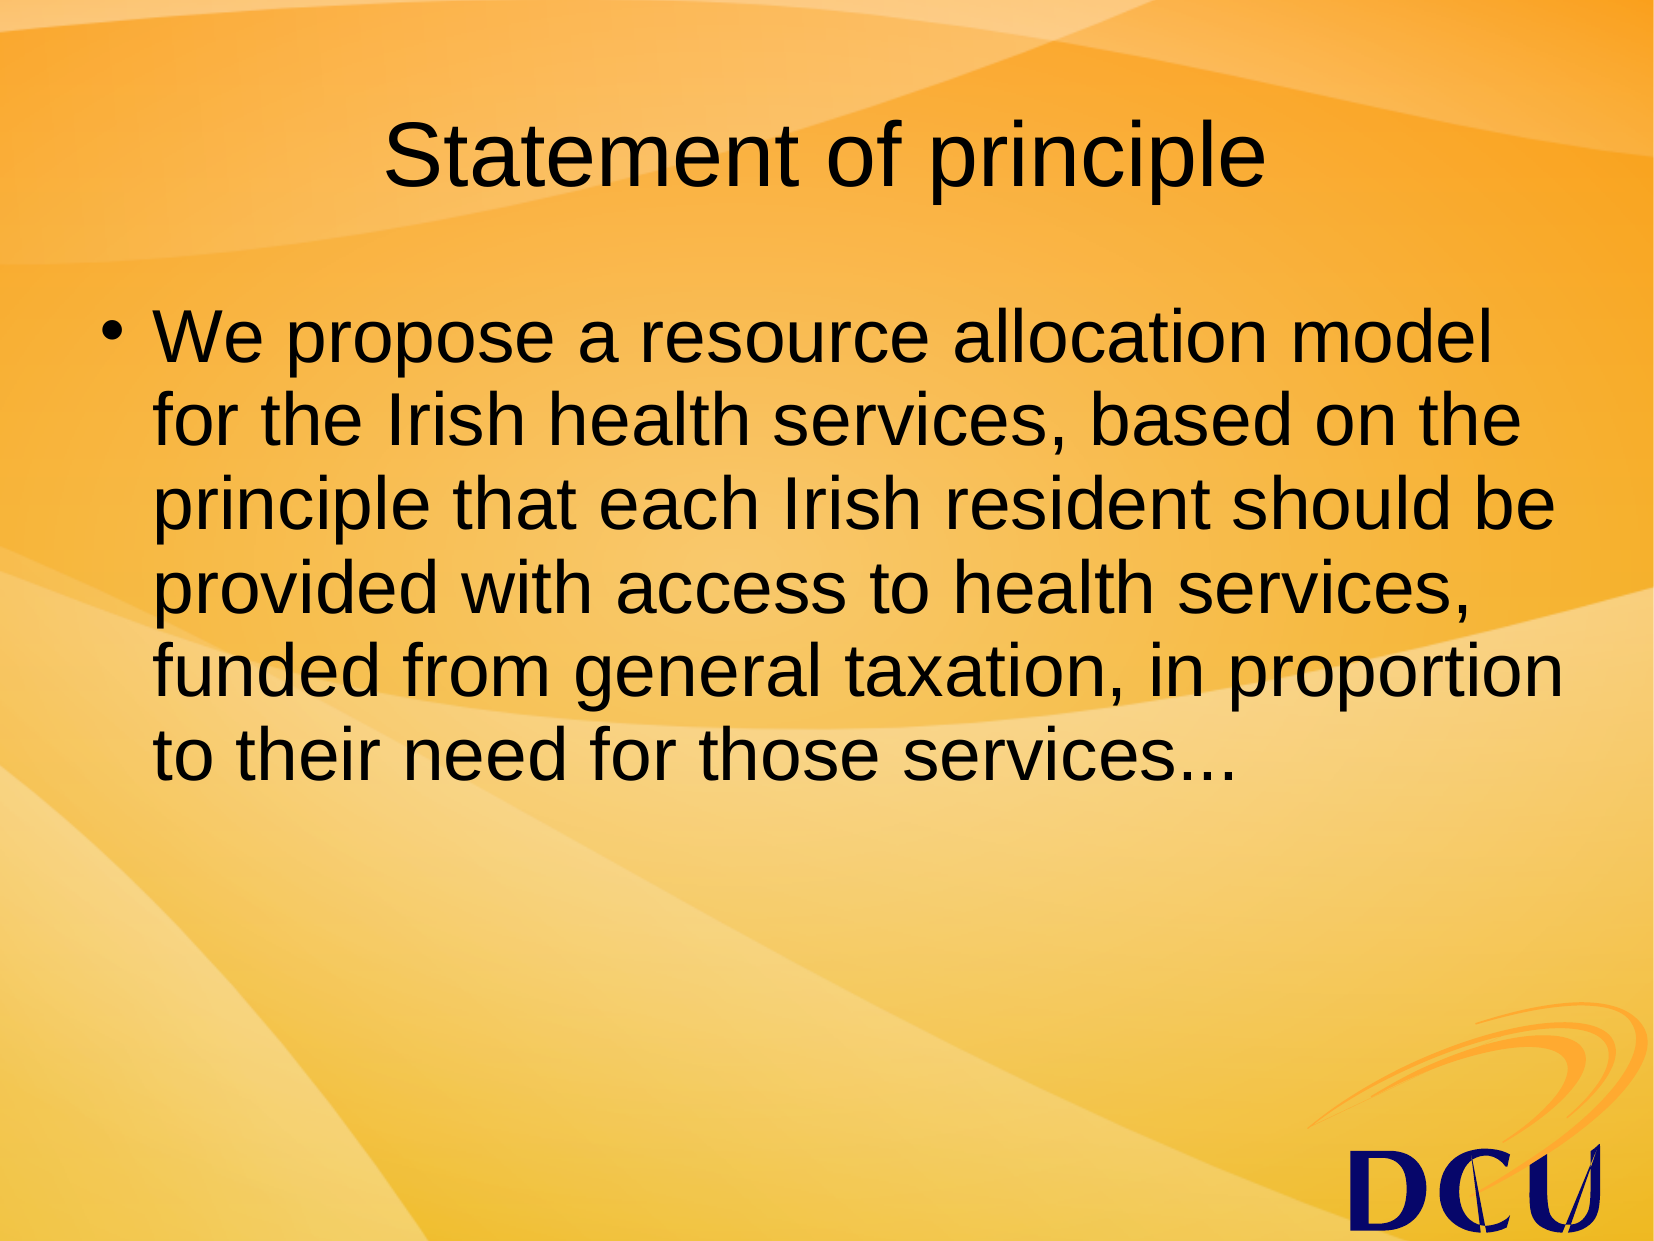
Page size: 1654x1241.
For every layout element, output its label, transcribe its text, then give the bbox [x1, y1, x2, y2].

title Statement of principle [82, 49, 1571, 257]
list We propose a resource allocation model for the Irish health services, based on the principle that each Irish resident should be provided with access to health services, funded from general taxation, in proportion to their need for those services... [82, 290, 1571, 1094]
picture [0, 0, 1654, 1241]
